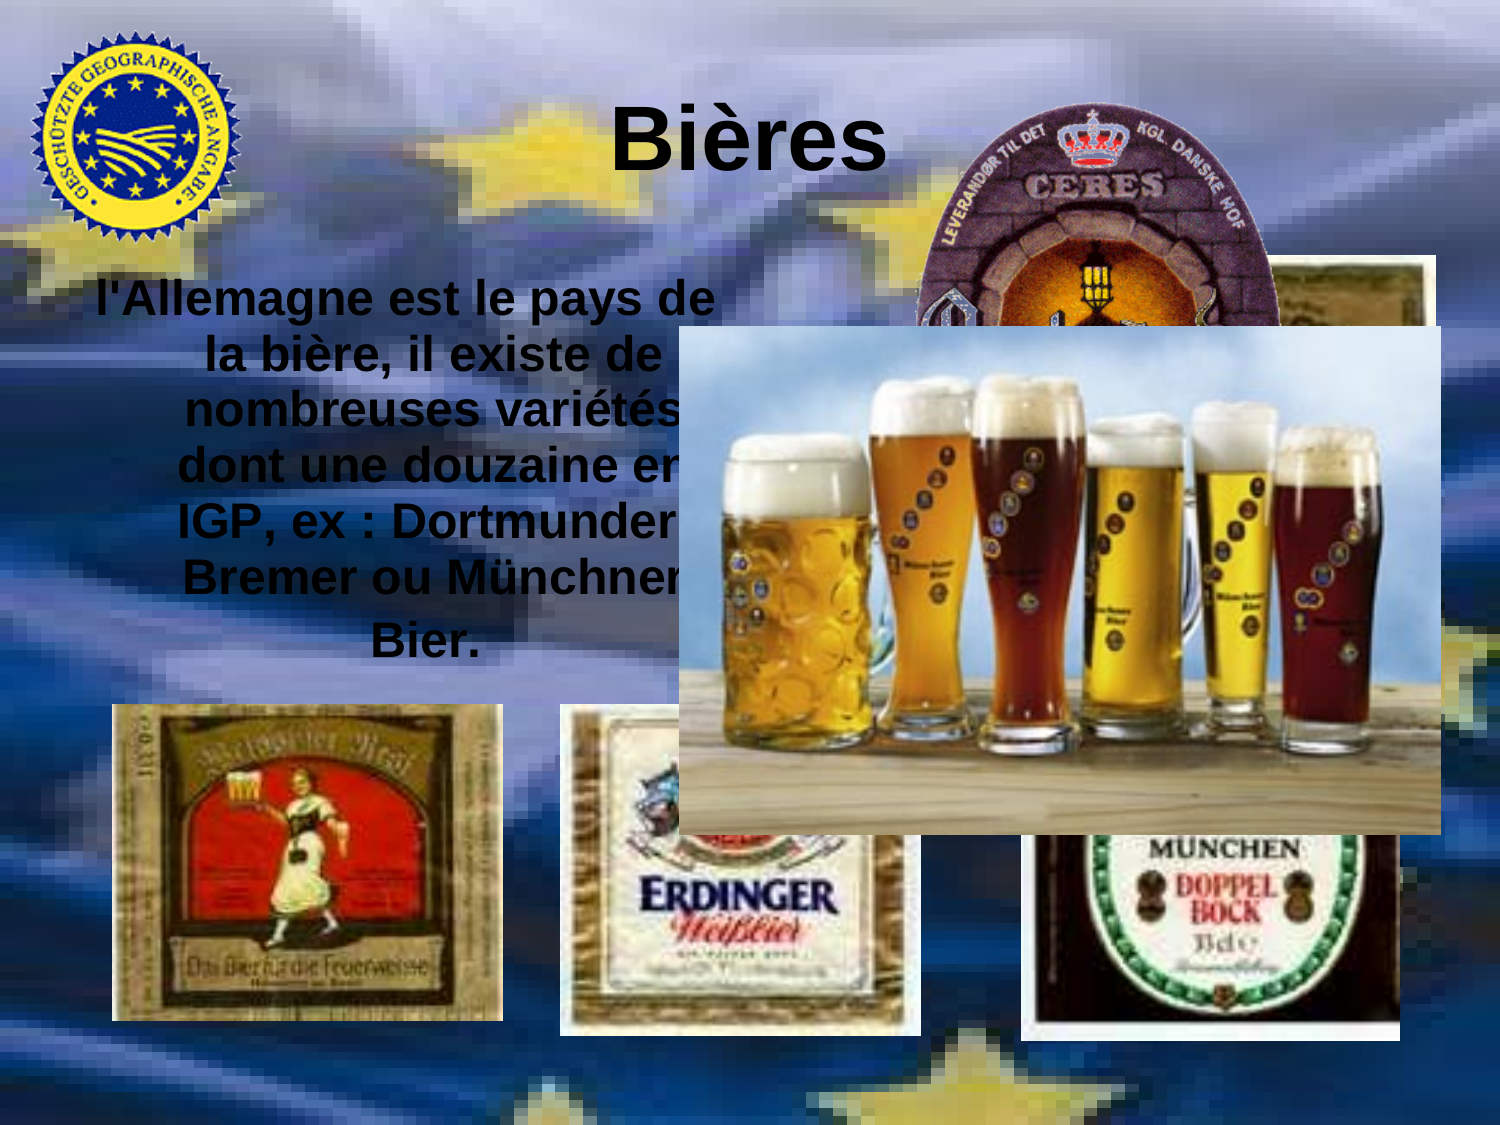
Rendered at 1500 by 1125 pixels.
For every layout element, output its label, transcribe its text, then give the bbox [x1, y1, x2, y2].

list l'Allemagne est le pays de la bière, il existe de nombreuses variétés dont une douzaine en IGP, ex : Dortmunder, Bremer ou Münchner Bier. [75, 262, 738, 1006]
picture [0, 0, 1500, 1125]
title Bières [243, 45, 1426, 233]
